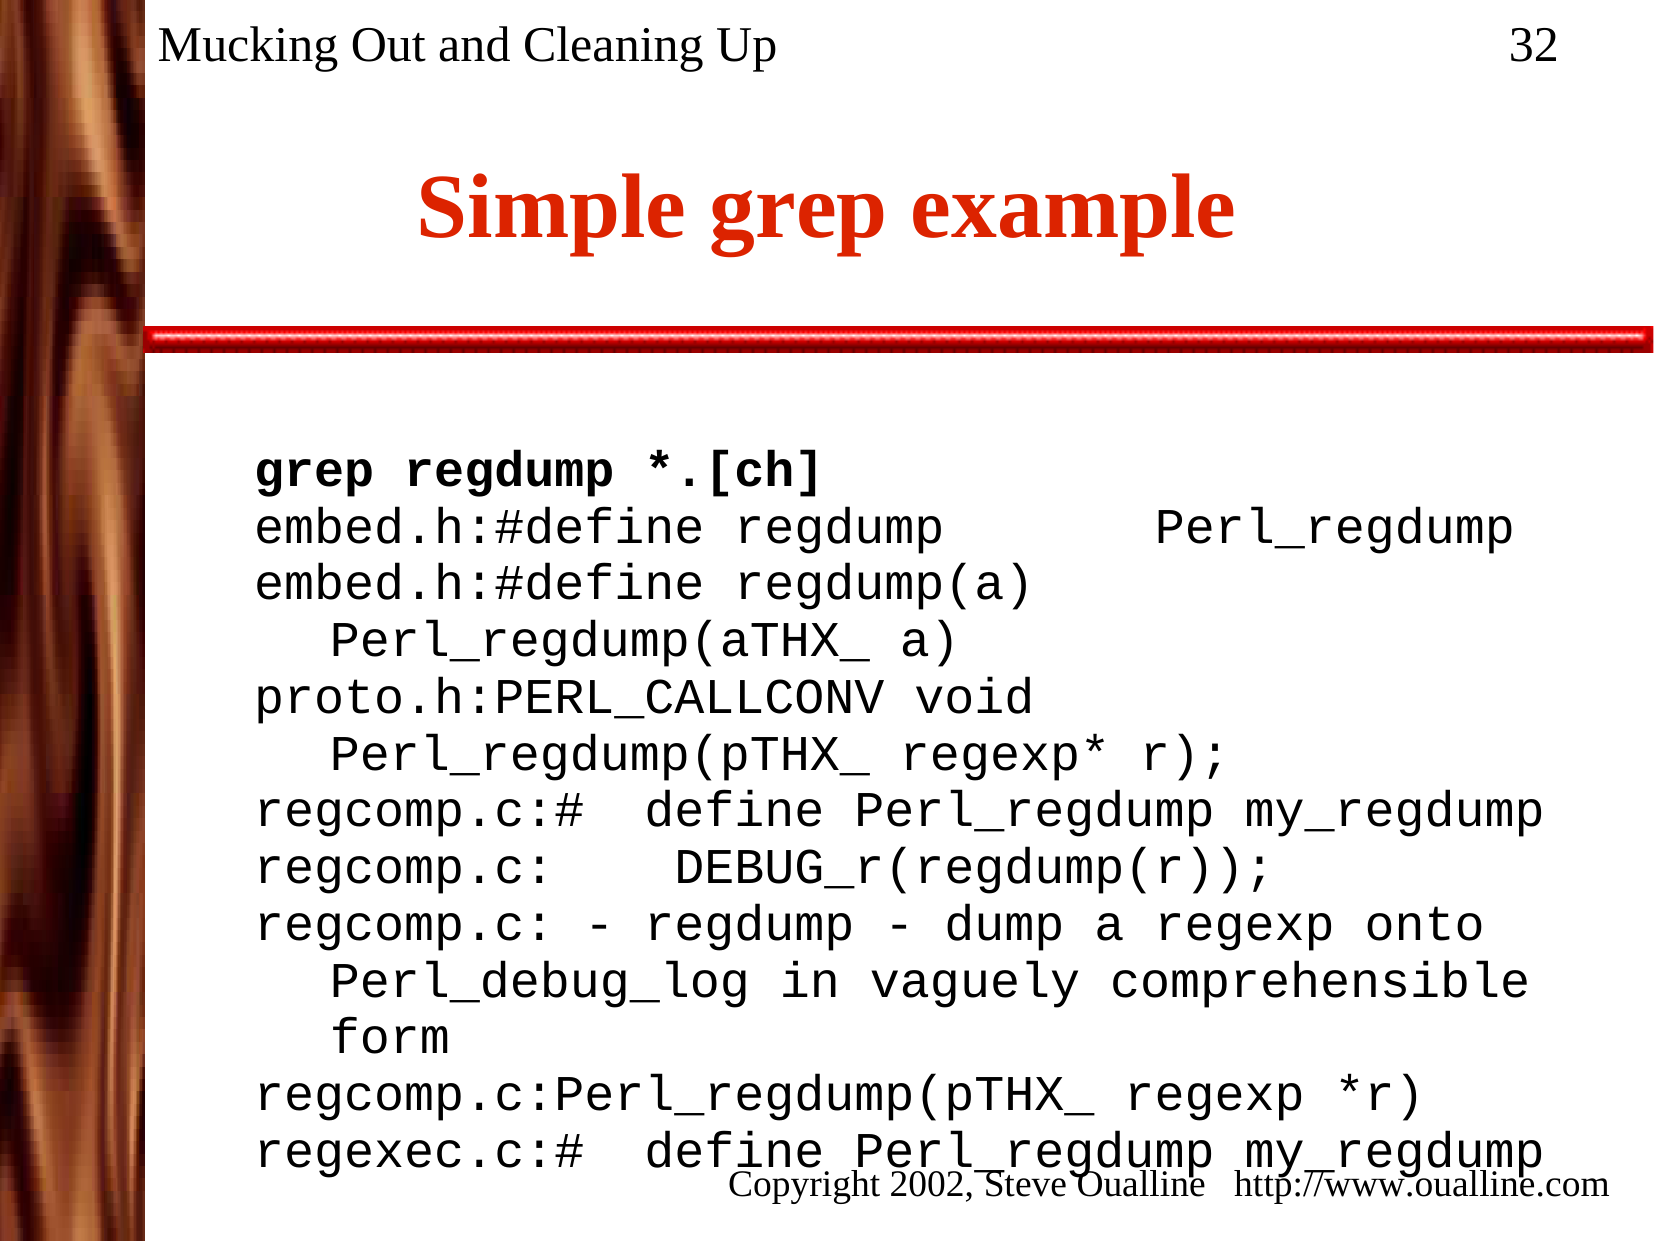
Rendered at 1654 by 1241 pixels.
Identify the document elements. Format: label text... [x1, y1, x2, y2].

title Simple grep example [121, 102, 1534, 310]
picture [0, 0, 1654, 1241]
text_box grep regdump *.[ch] embed.h:#define regdump Perl_regdump embed.h:#define regdump(a) Perl_regdump(aTHX_ a) proto.h:PERL_CALLCONV void Perl_regdump(pTHX_ regexp* r); regcomp.c:# define Perl_regdump my_regdump regcomp.c: DEBUG_r(regdump(r)); regcomp.c: - regdump - dump a regexp onto Perl_debug_log in vaguely comprehensible form regcomp.c:Perl_regdump(pTHX_ regexp *r) regexec.c:# define Perl_regdump my_regdump [254, 444, 1617, 1241]
subtitle [121, 344, 1534, 1127]
